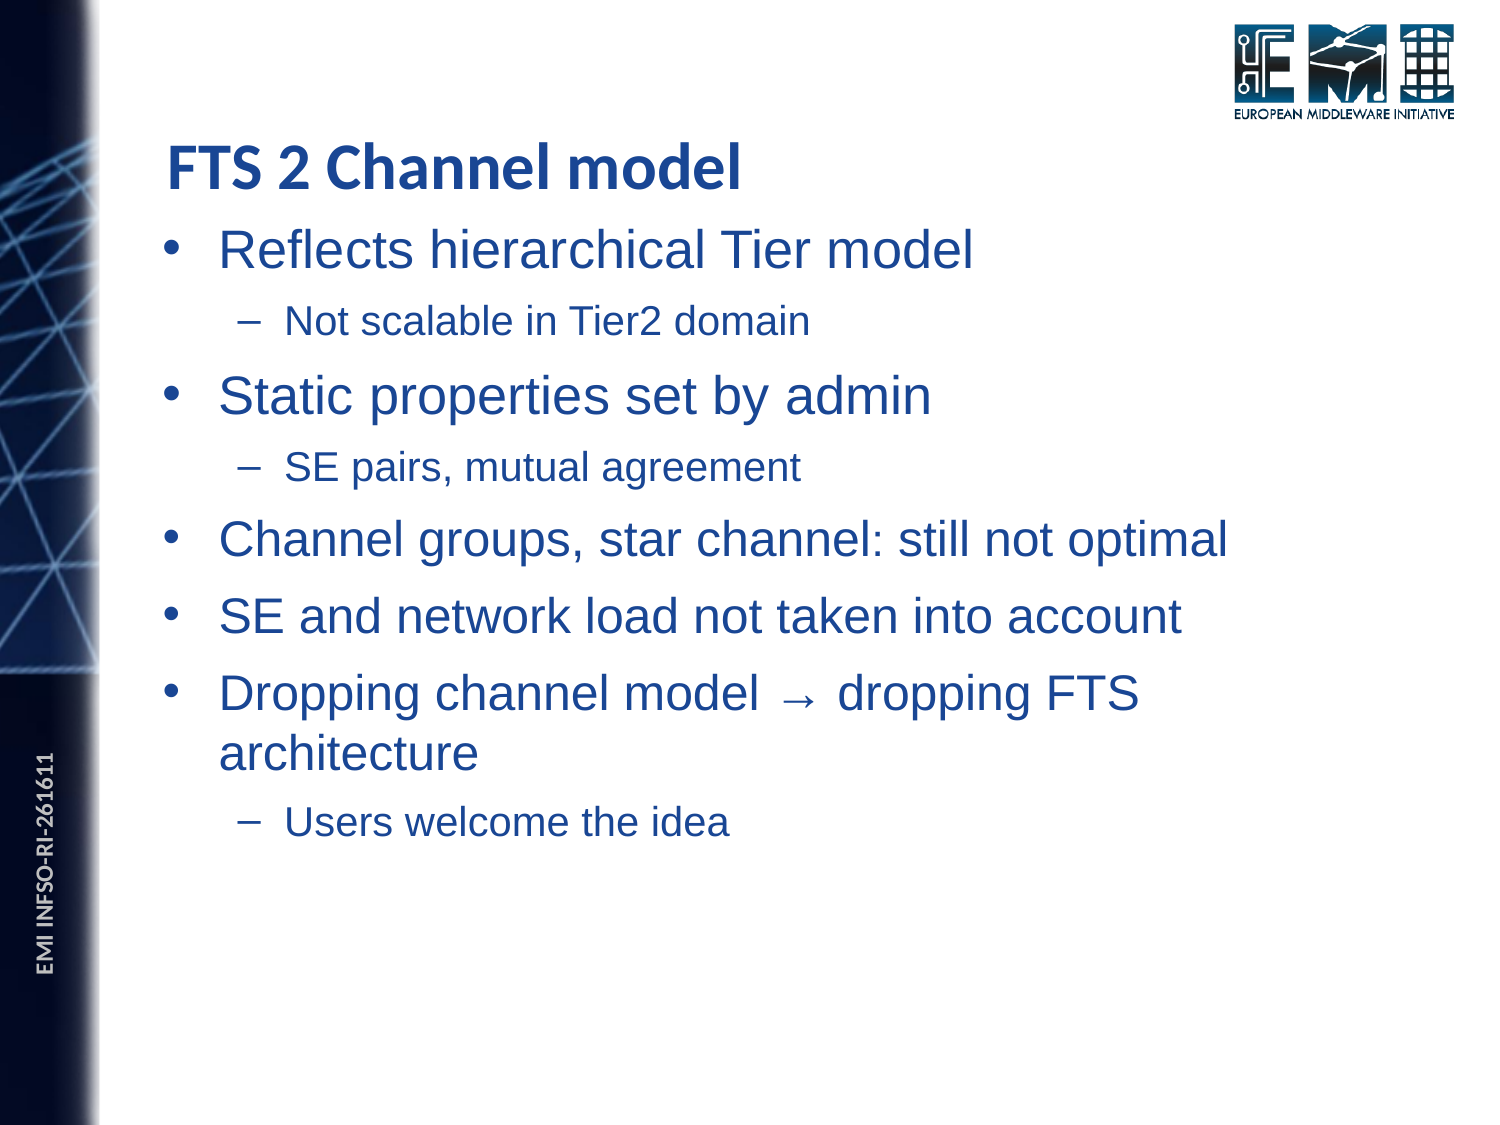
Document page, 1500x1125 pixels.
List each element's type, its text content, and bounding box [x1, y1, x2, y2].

picture [0, 0, 111, 1125]
list Reflects hierarchical Tier model Not scalable in Tier2 domain Static properties set by admin SE pairs, mutual agreement Channel groups, star channel: still not optimal SE and network load not taken into account Dropping channel model → dropping FTS architecture Users welcome the idea [147, 206, 1375, 1063]
text_box FTS 2 Channel model [153, 115, 1200, 206]
picture [1185, 8, 1500, 140]
